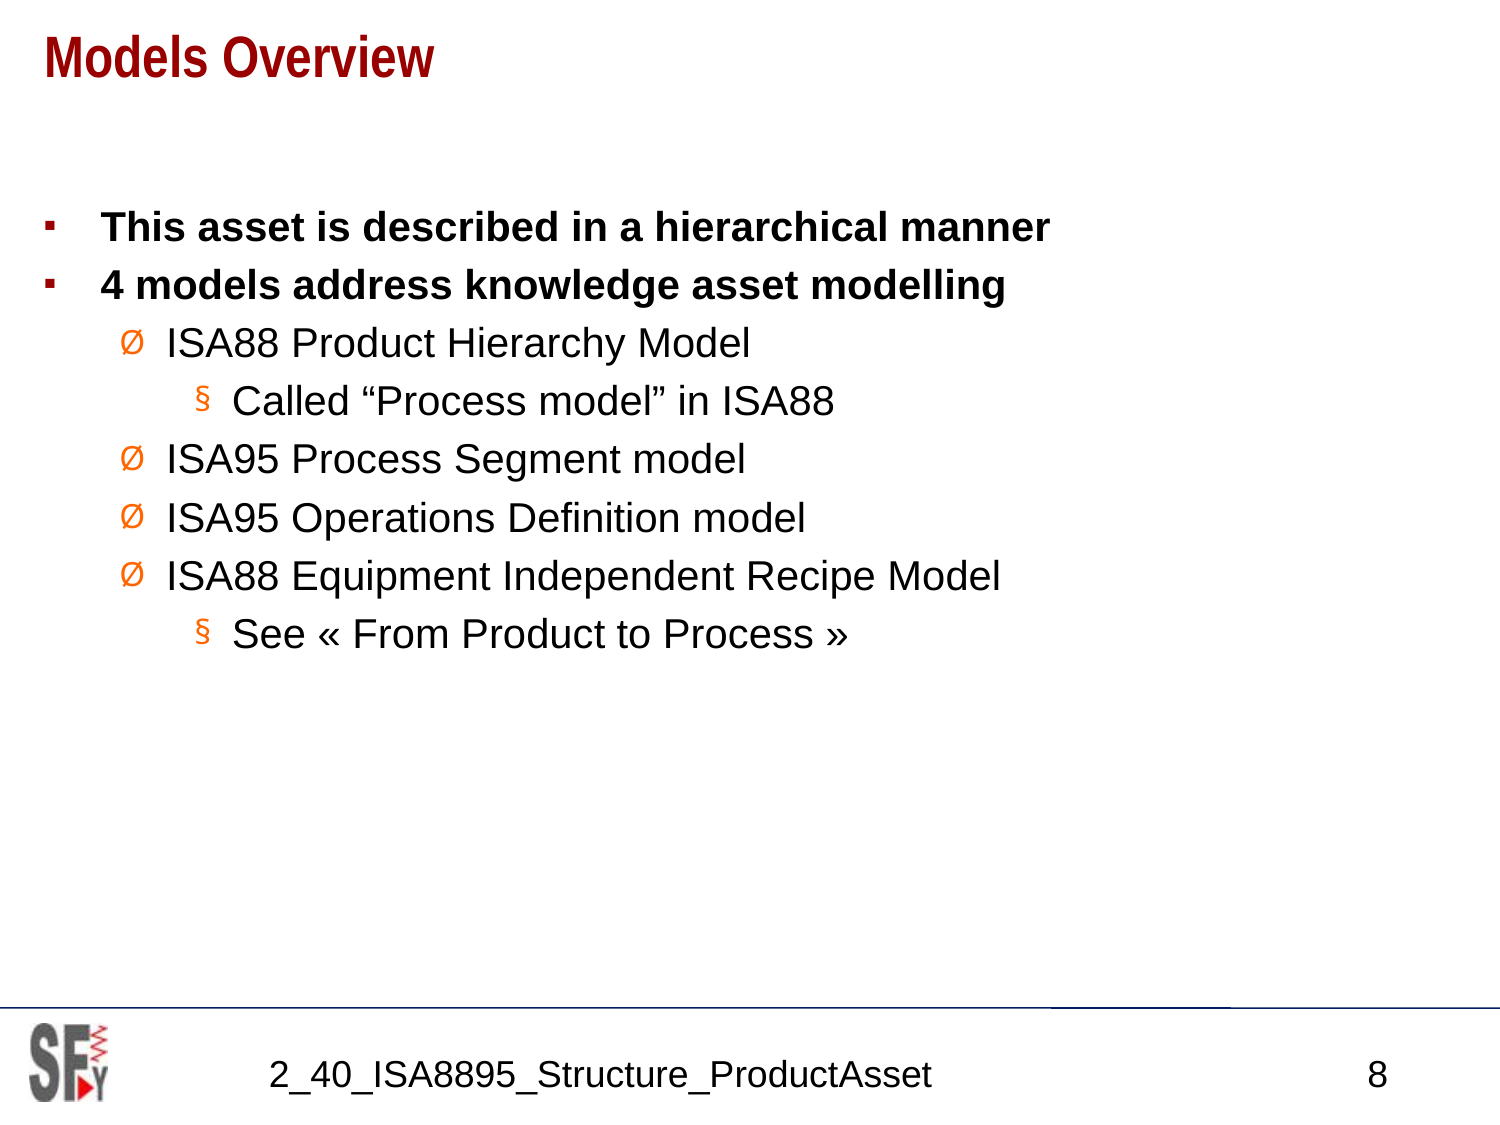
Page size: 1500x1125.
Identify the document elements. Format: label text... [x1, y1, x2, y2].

picture [29, 1023, 108, 1102]
footer 2_40_ISA8895_Structure_ProductAsset [253, 1034, 1336, 1103]
slide_number <numéro> [1352, 1034, 1490, 1103]
list This asset is described in a hierarchical manner 4 models address knowledge asset modelling ISA88 Product Hierarchy Model Called “Process model” in ISA88 ISA95 Process Segment model ISA95 Operations Definition model ISA88 Equipment Independent Recipe Model See « From Product to Process » [29, 184, 1471, 988]
title Models Overview [29, 12, 1471, 138]
